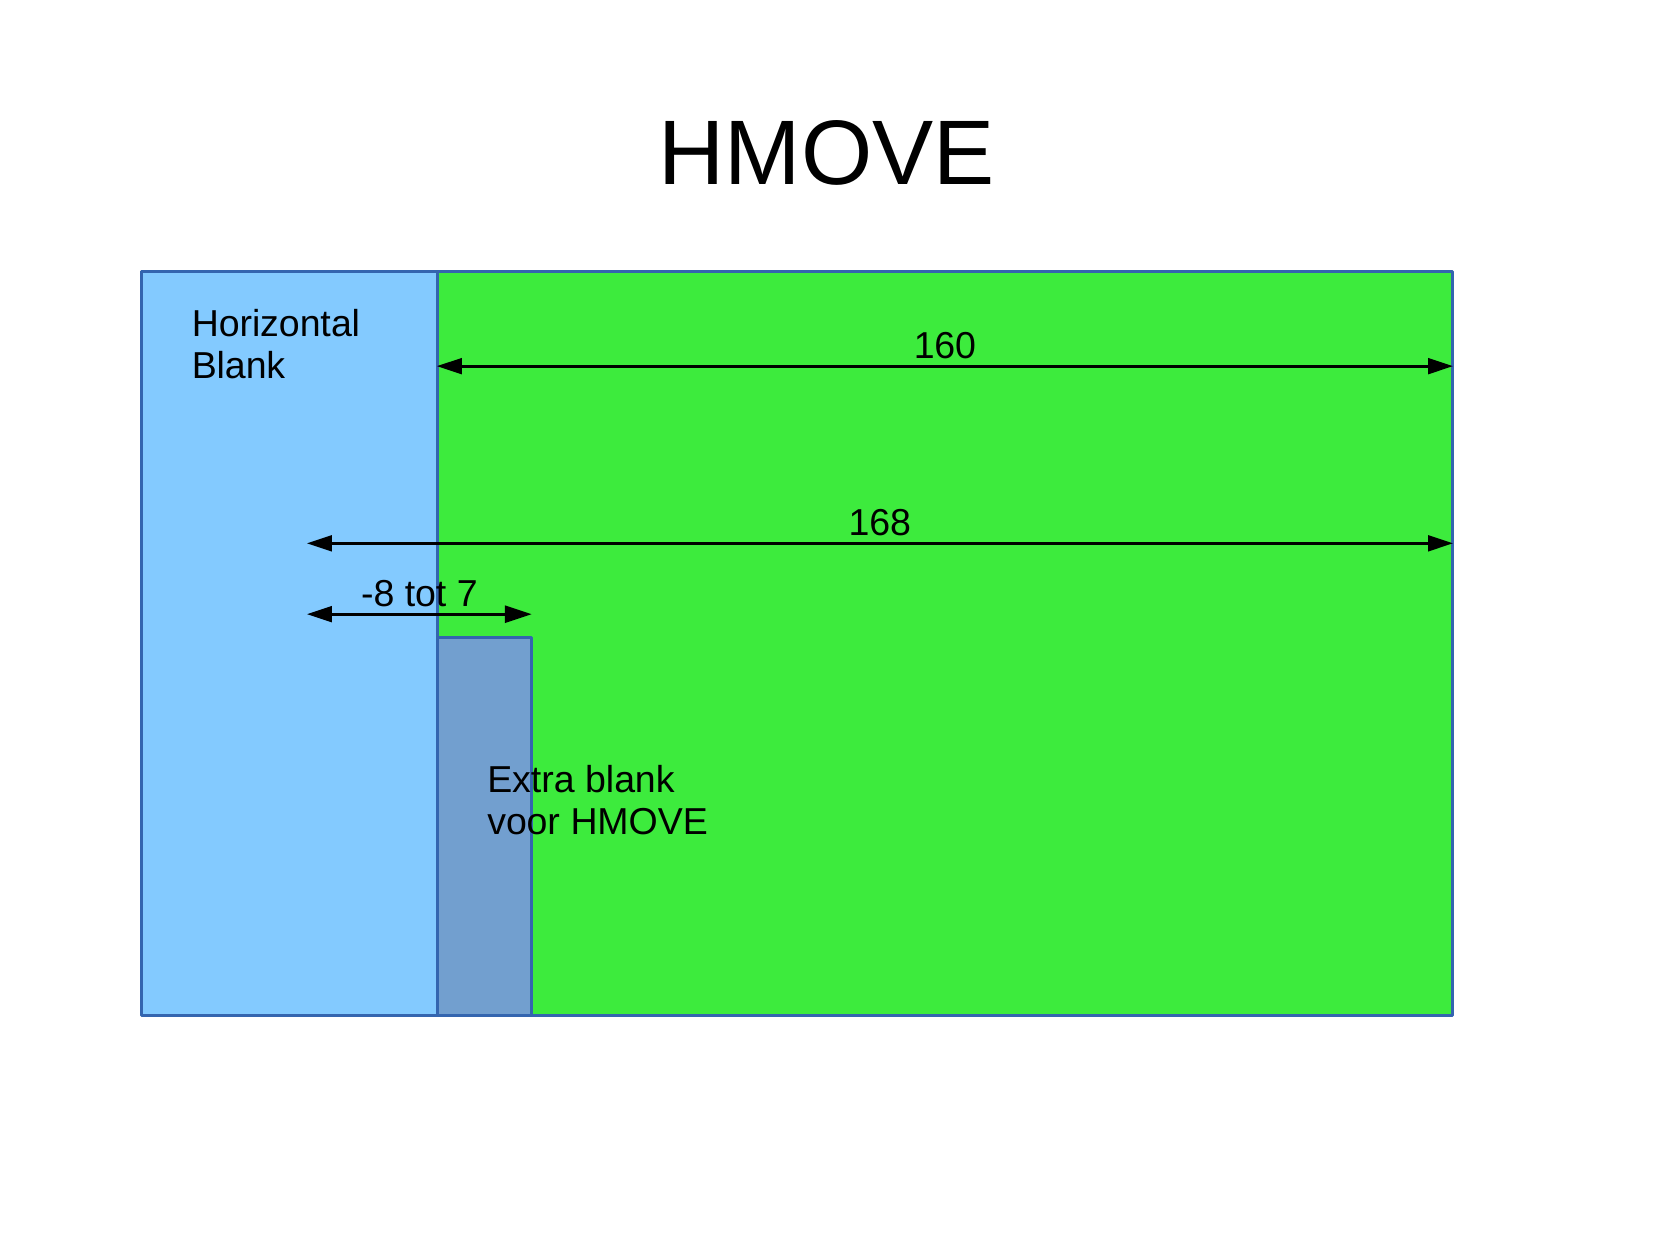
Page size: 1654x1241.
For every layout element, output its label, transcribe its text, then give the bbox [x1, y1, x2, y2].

text_box Horizontal Blank [177, 295, 376, 395]
text_box Extra blank voor HMOVE [472, 751, 768, 851]
title HMOVE [82, 49, 1571, 257]
text_box [141, 271, 1453, 1016]
